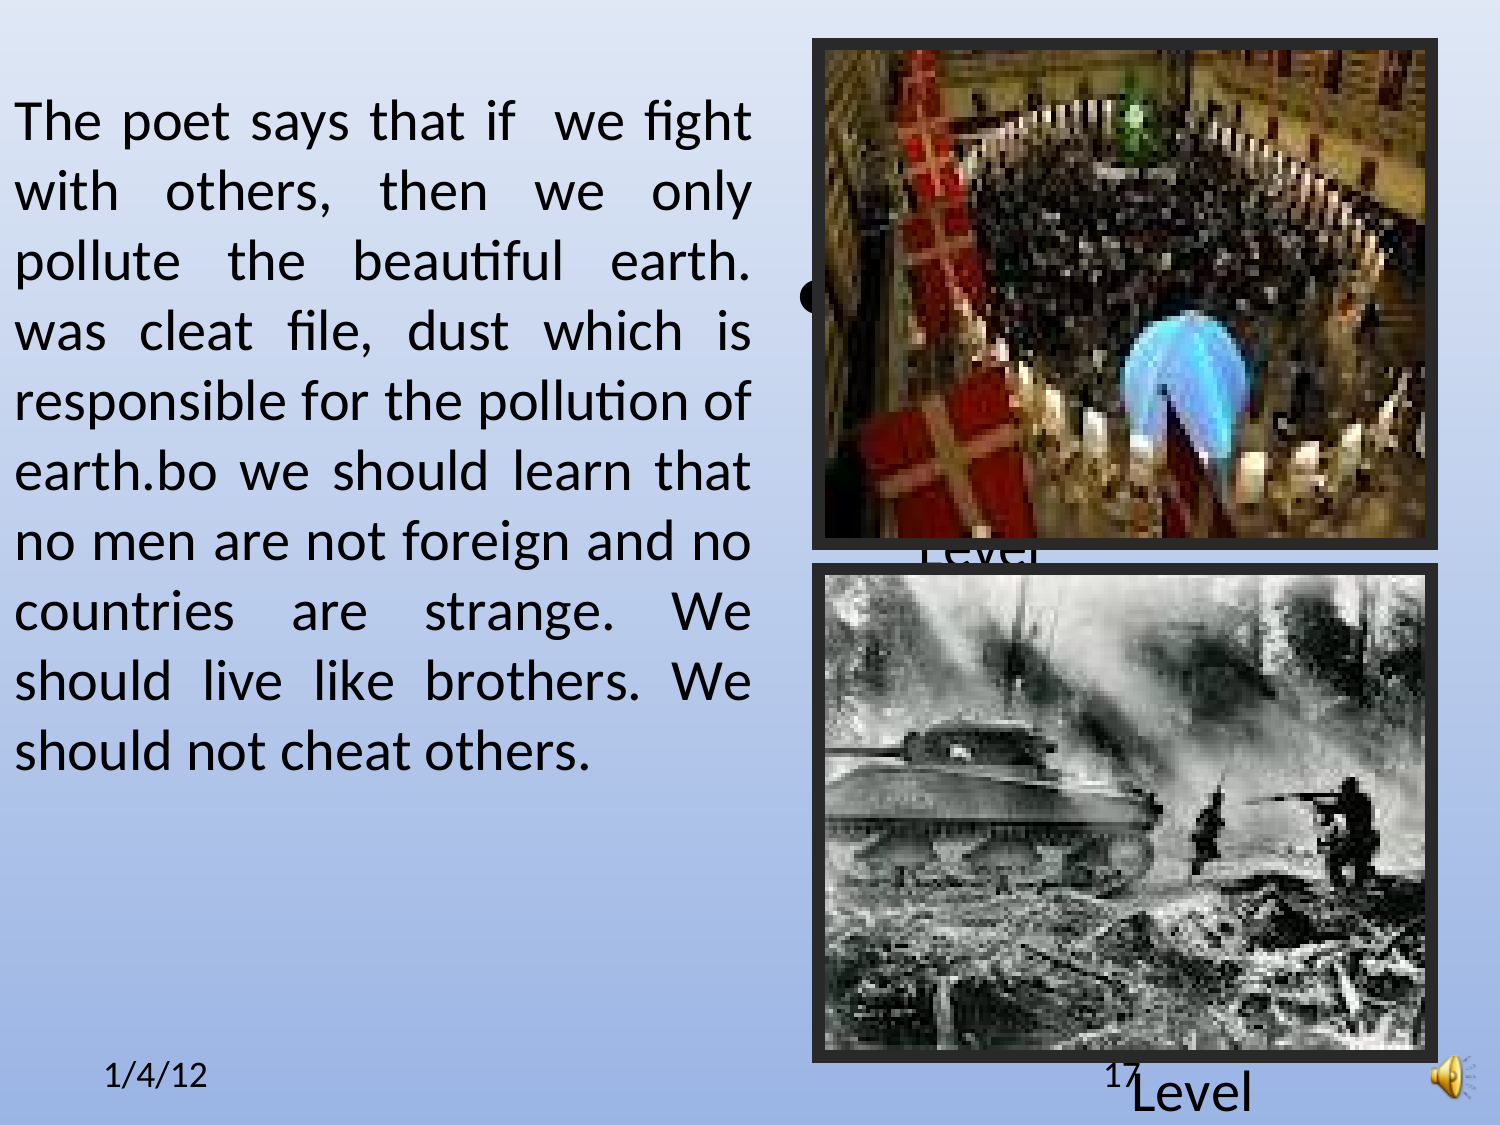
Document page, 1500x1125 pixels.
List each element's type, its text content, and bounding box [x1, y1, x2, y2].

picture [825, 50, 1426, 538]
text_box The poet says that if we fight with others, then we only pollute the beautiful earth. was cleat file, dust which is responsible for the pollution of earth.bo we should learn that no men are not foreign and no countries are strange. We should live like brothers. We should not cheat others. [0, 75, 768, 939]
picture [825, 575, 1426, 1051]
picture [1429, 1054, 1480, 1105]
